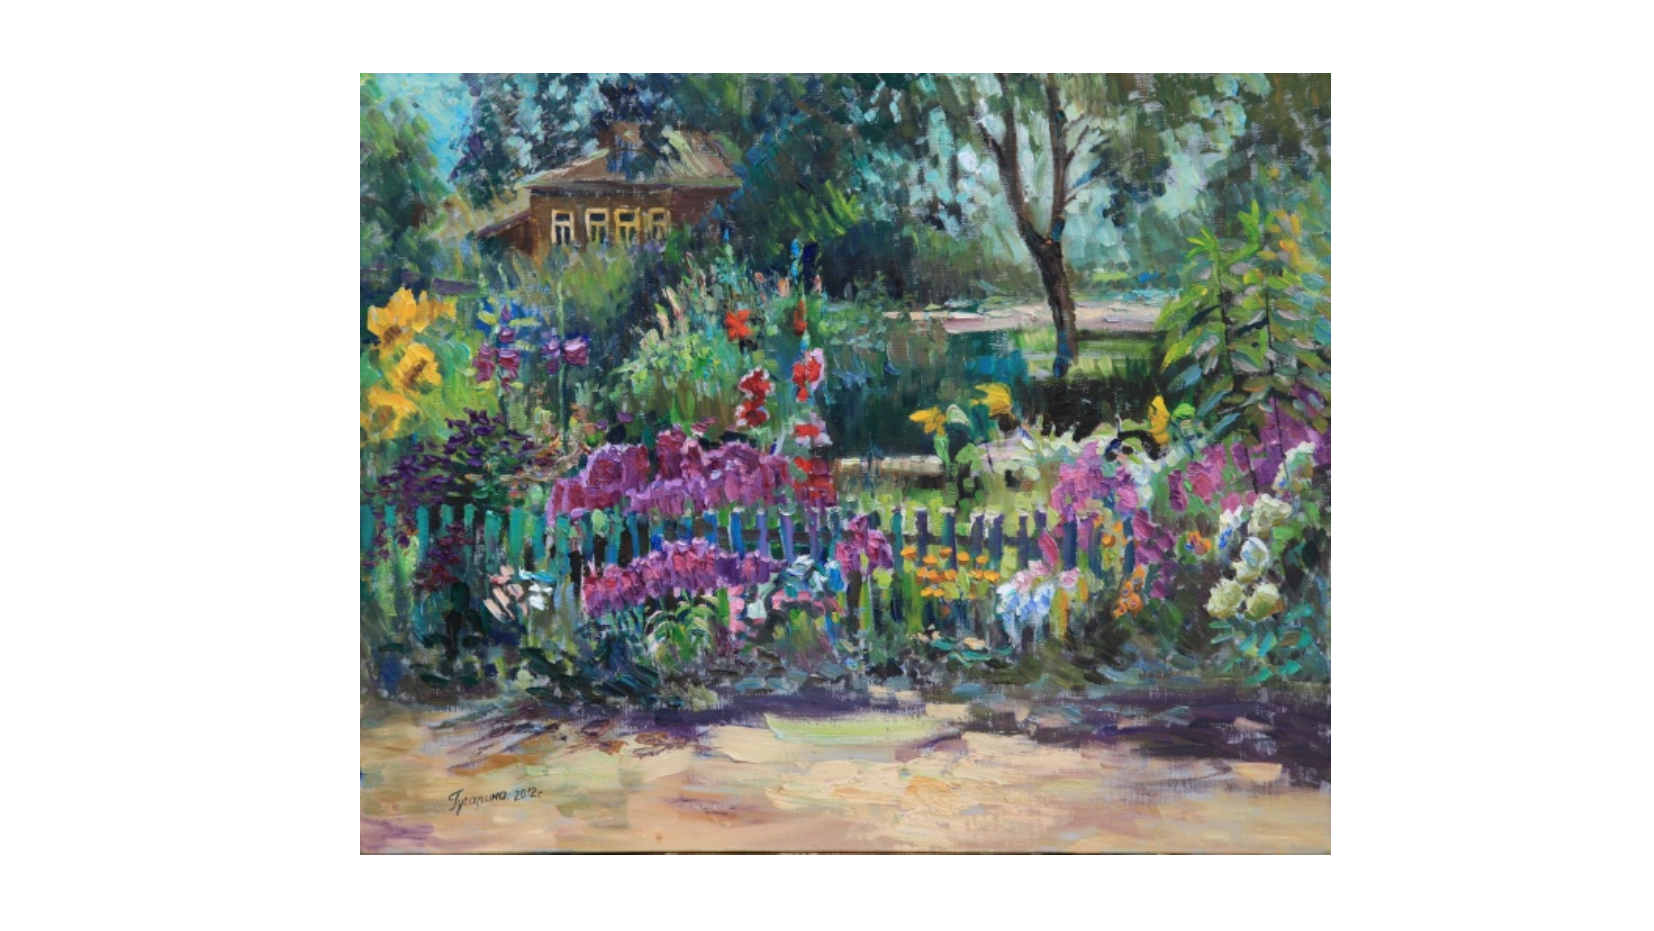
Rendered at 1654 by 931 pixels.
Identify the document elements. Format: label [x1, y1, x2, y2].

picture [360, 73, 1331, 856]
